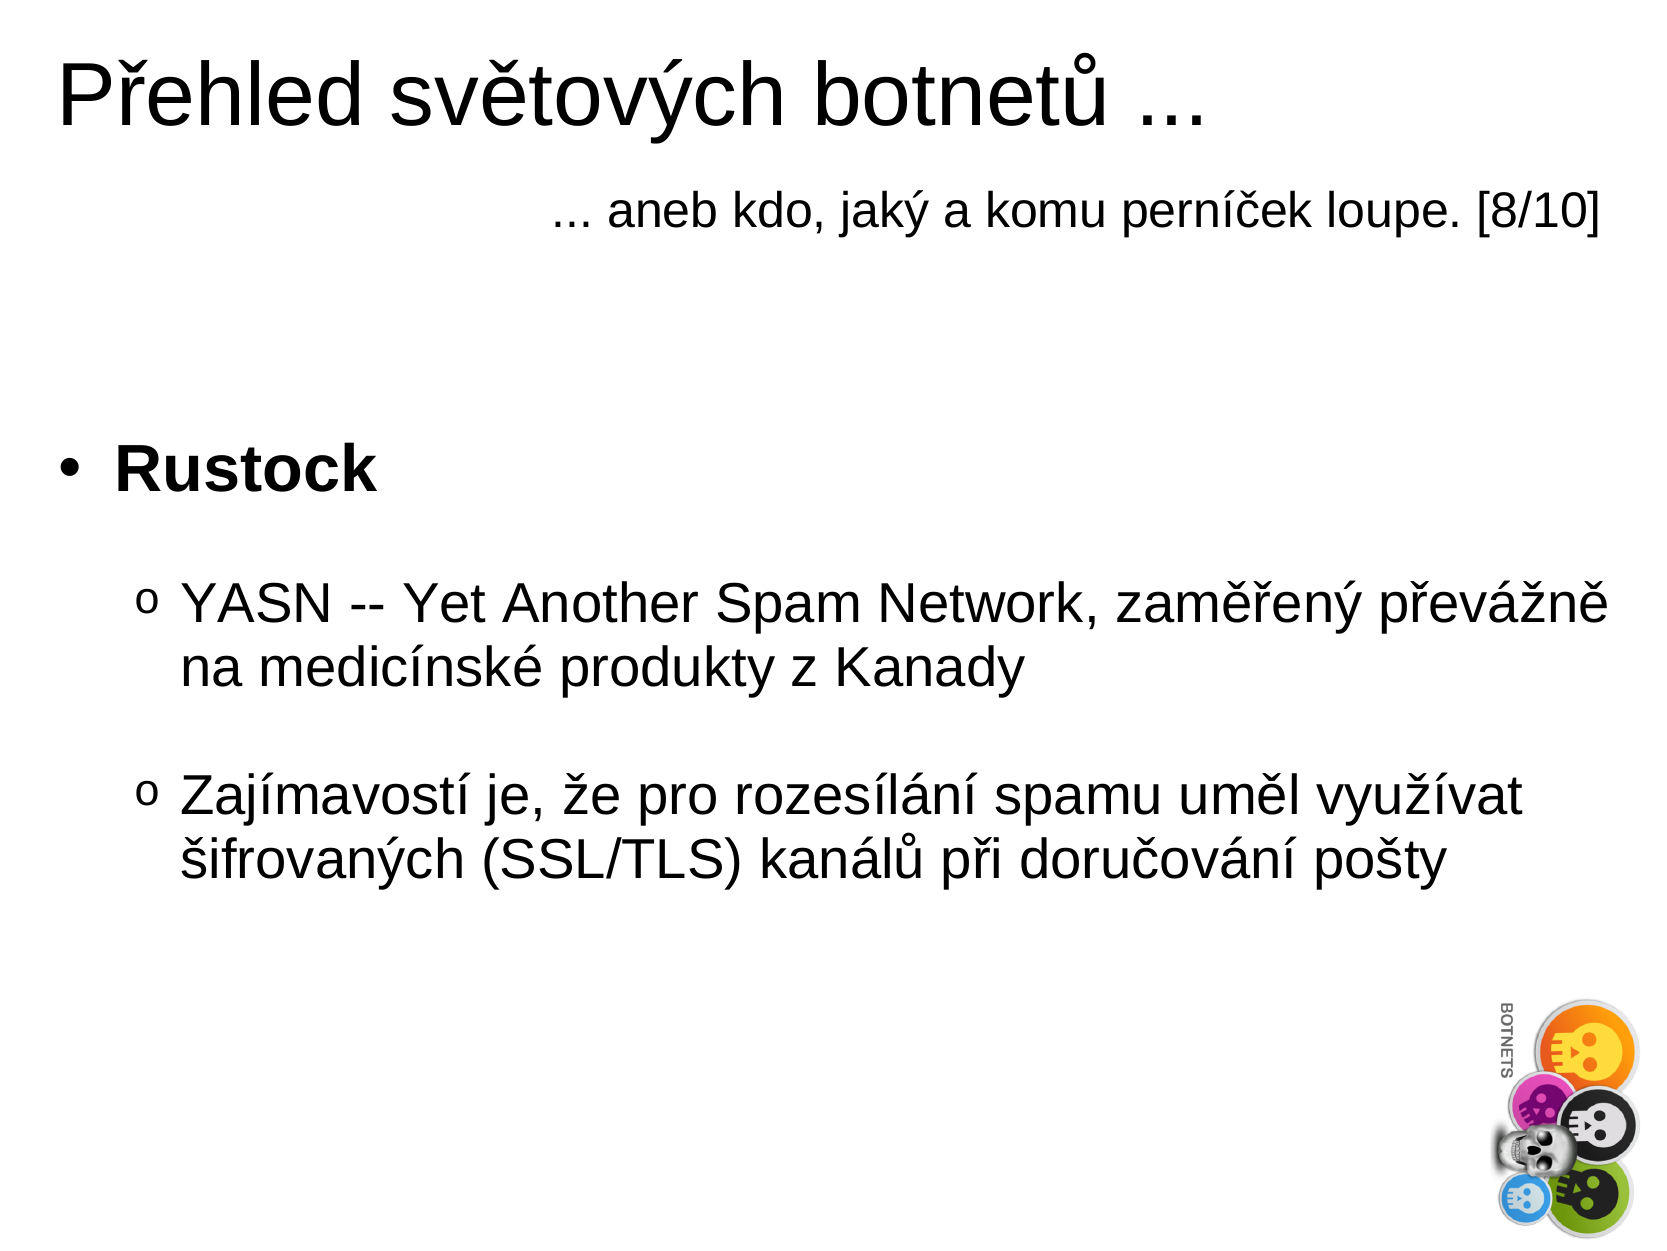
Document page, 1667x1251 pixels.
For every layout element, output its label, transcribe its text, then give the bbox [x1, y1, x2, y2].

picture [1476, 996, 1648, 1241]
list Rustock YASN -- Yet Another Spam Network, zaměřený převážně na medicínské produkty z Kanady Zajímavostí je, že pro rozesílání spamu uměl využívat šifrovaných (SSL/TLS) kanálů při doručování pošty [39, 299, 1627, 1198]
title Přehled světových botnetů ... ... aneb kdo, jaký a komu perníček loupe. [8/10] [56, 43, 1625, 250]
